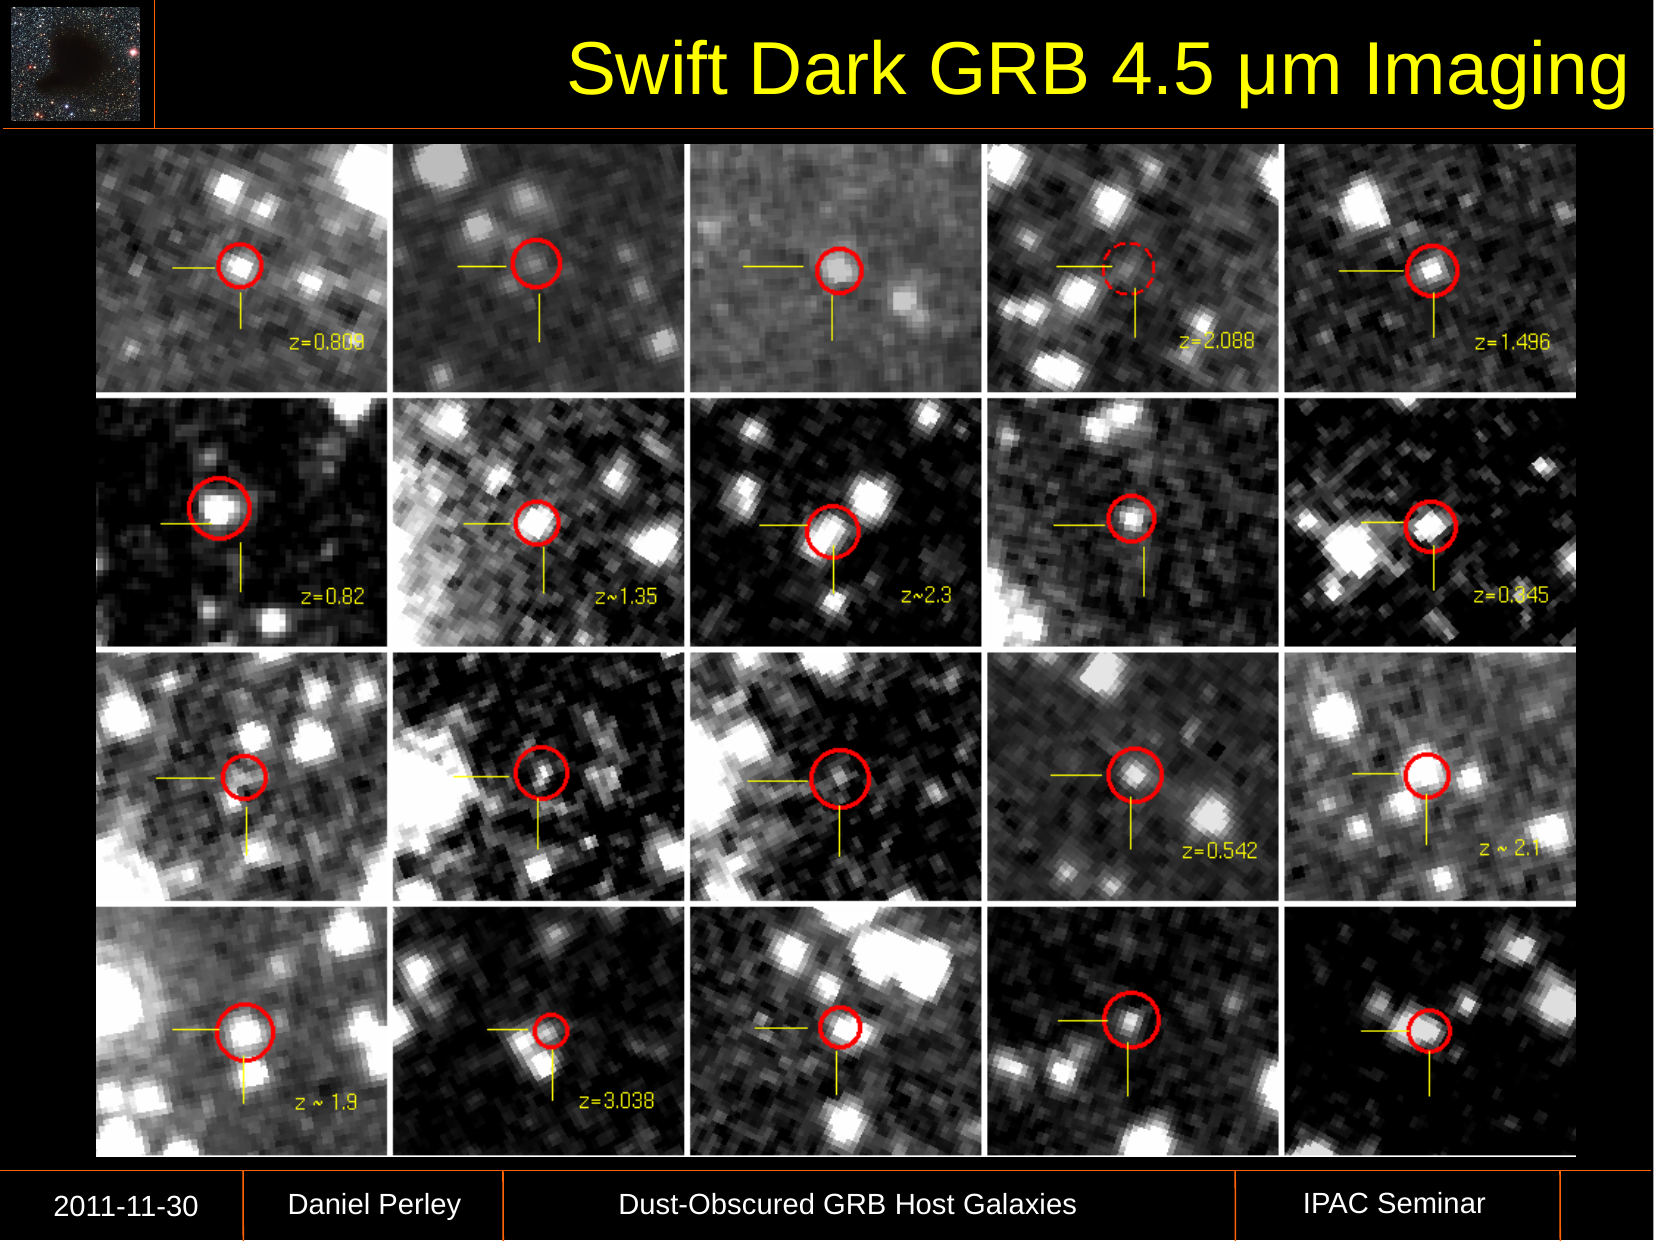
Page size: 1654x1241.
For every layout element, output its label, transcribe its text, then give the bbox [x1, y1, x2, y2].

title Swift Dark GRB 4.5 μm Imaging [225, 17, 1631, 119]
picture [11, 7, 140, 121]
picture [96, 144, 1576, 1157]
